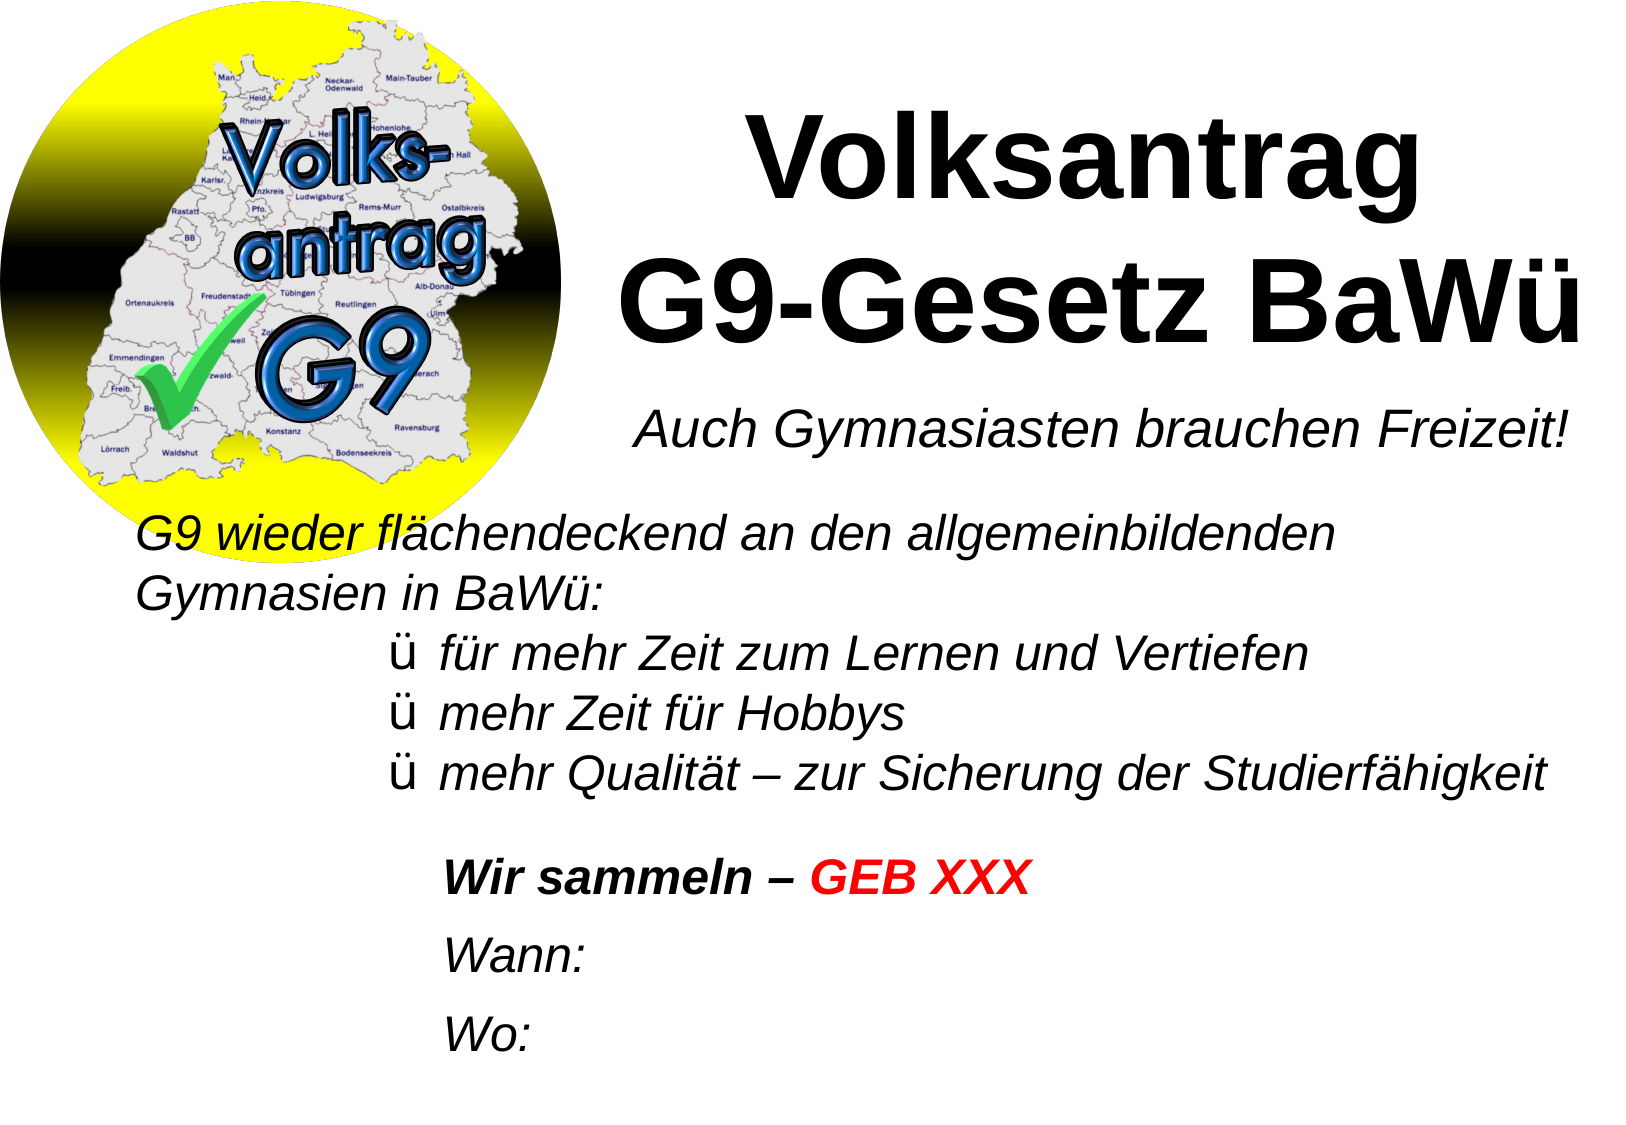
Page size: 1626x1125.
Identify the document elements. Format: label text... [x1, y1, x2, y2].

text_box Wir sammeln – GEB XXX Wann: Wo: [427, 837, 1528, 1125]
text_box [707, 627, 738, 688]
text_box Auch Gymnasiasten brauchen Freizeit! [619, 385, 1625, 467]
text_box Volksantrag G9-Gesetz BaWü [578, 70, 1625, 378]
text_box G9 wieder flächendeckend an den allgemeinbildenden Gymnasien in BaWü: für mehr Zeit zum Lernen und Vertiefen mehr Zeit für Hobbys mehr Qualität – zur Sicherung der Studierfähigkeit [120, 492, 1593, 811]
picture [0, 2, 561, 563]
